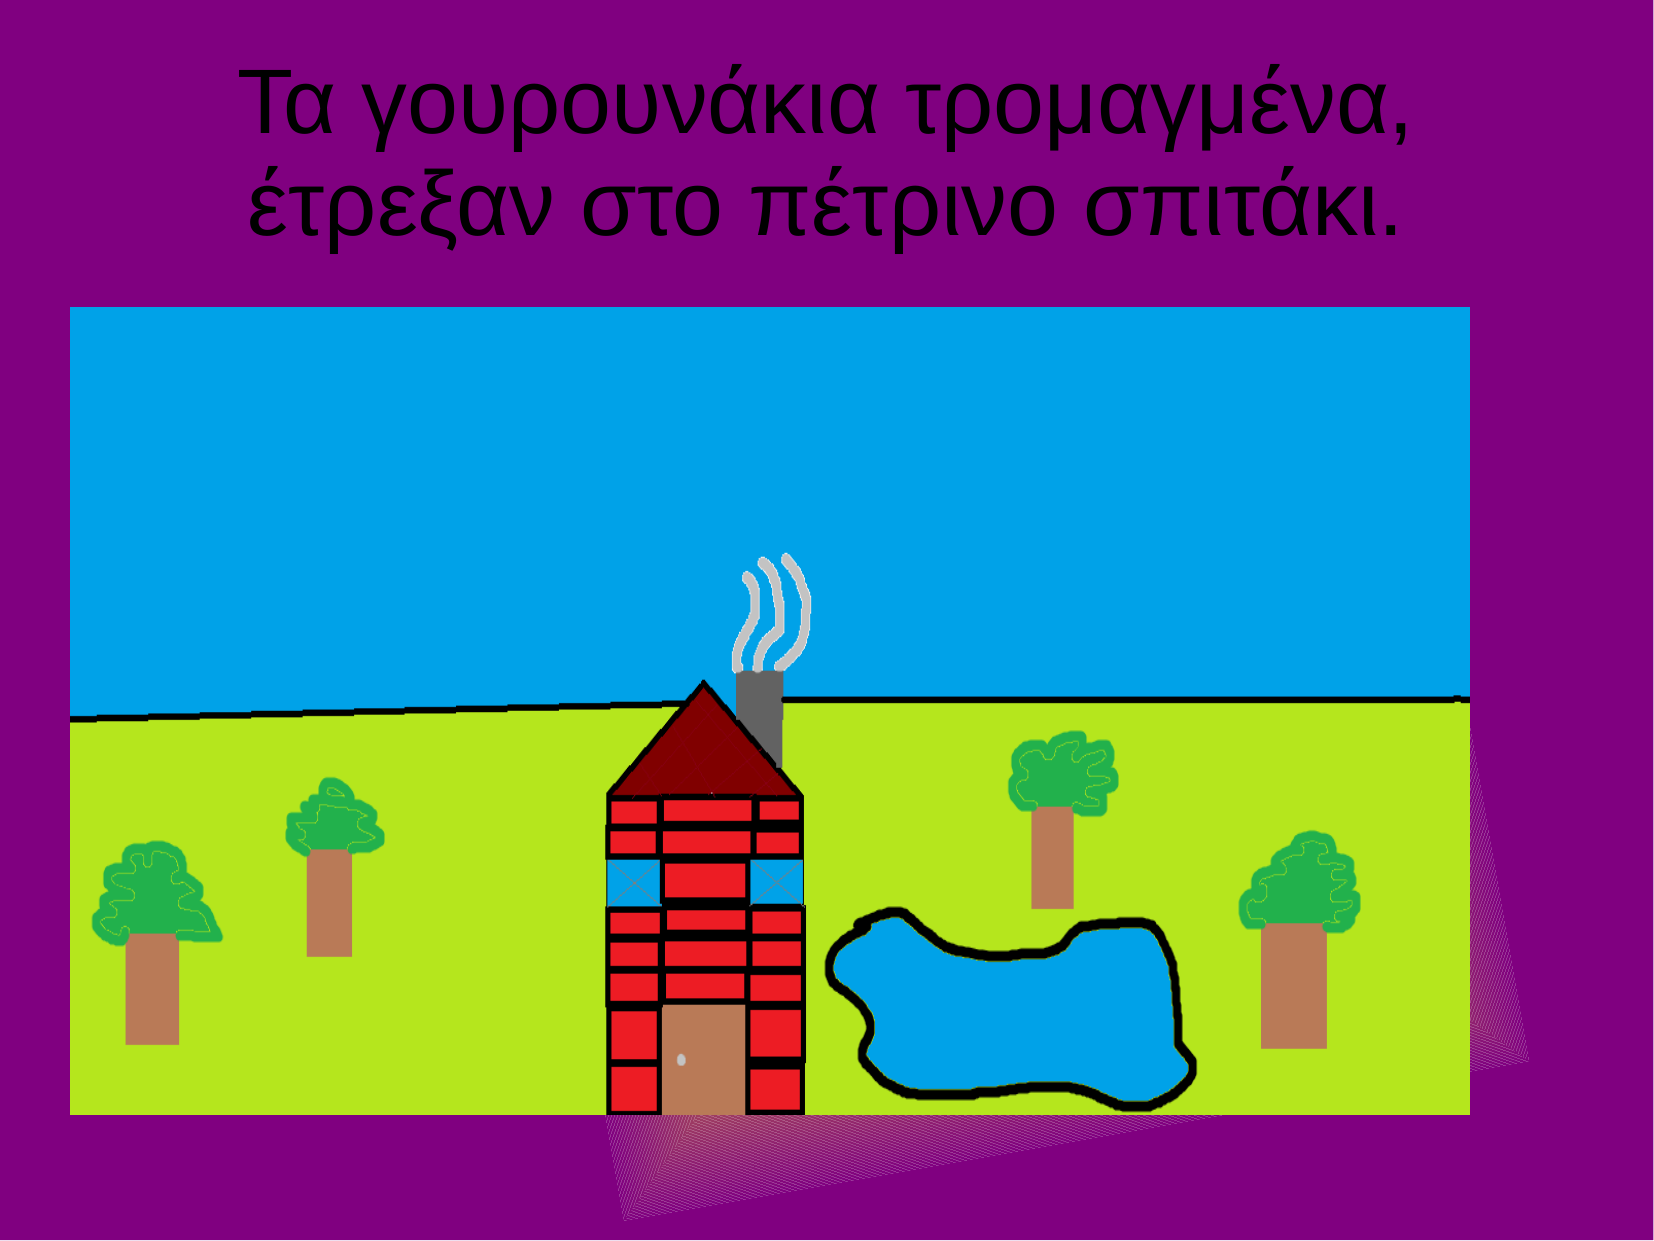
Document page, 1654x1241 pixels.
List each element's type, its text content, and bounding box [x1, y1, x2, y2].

title Τα γουρουνάκια τρομαγμένα, έτρεξαν στο πέτρινο σπιτάκι. [82, 49, 1571, 257]
picture [70, 553, 1470, 1115]
